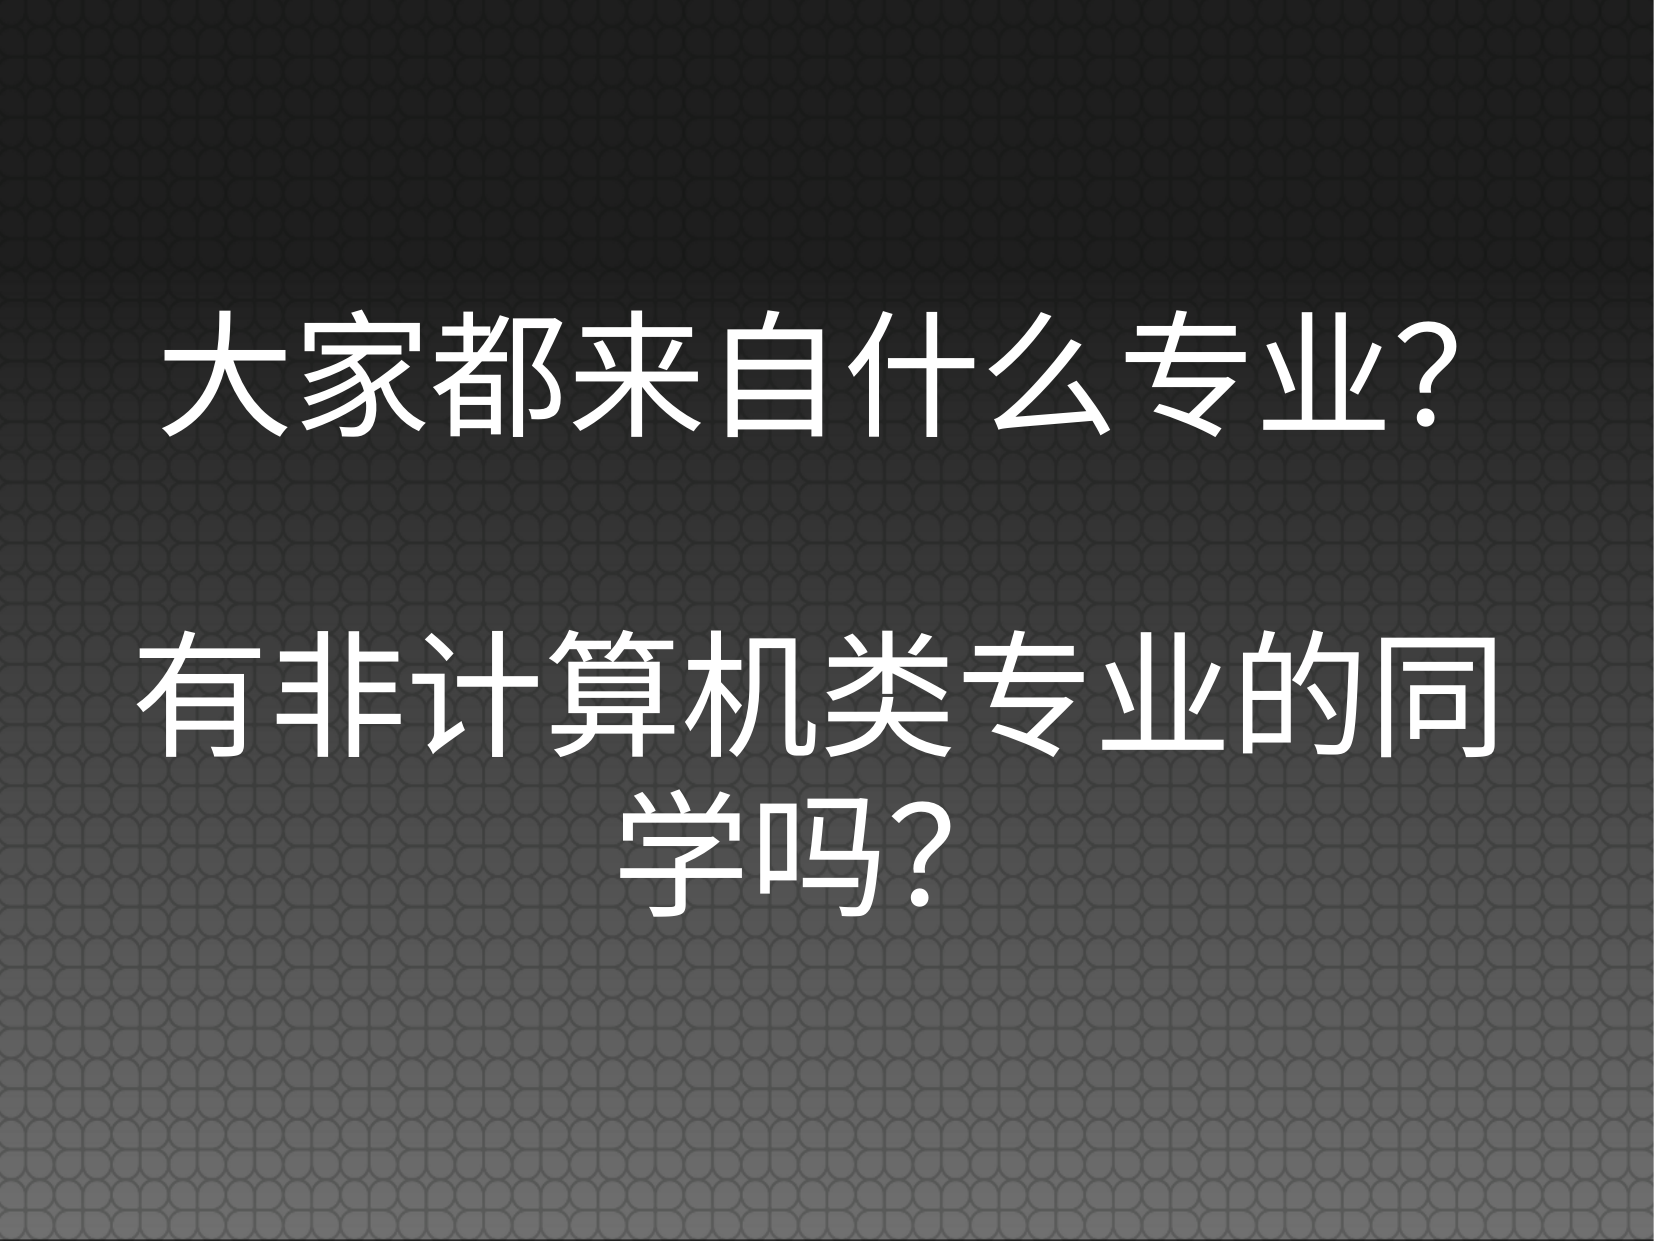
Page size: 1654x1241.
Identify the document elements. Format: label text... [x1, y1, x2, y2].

title 大家都来自什么专业？ 有非计算机类专业的同学吗？ [75, 298, 1564, 940]
picture [0, 0, 1654, 1241]
